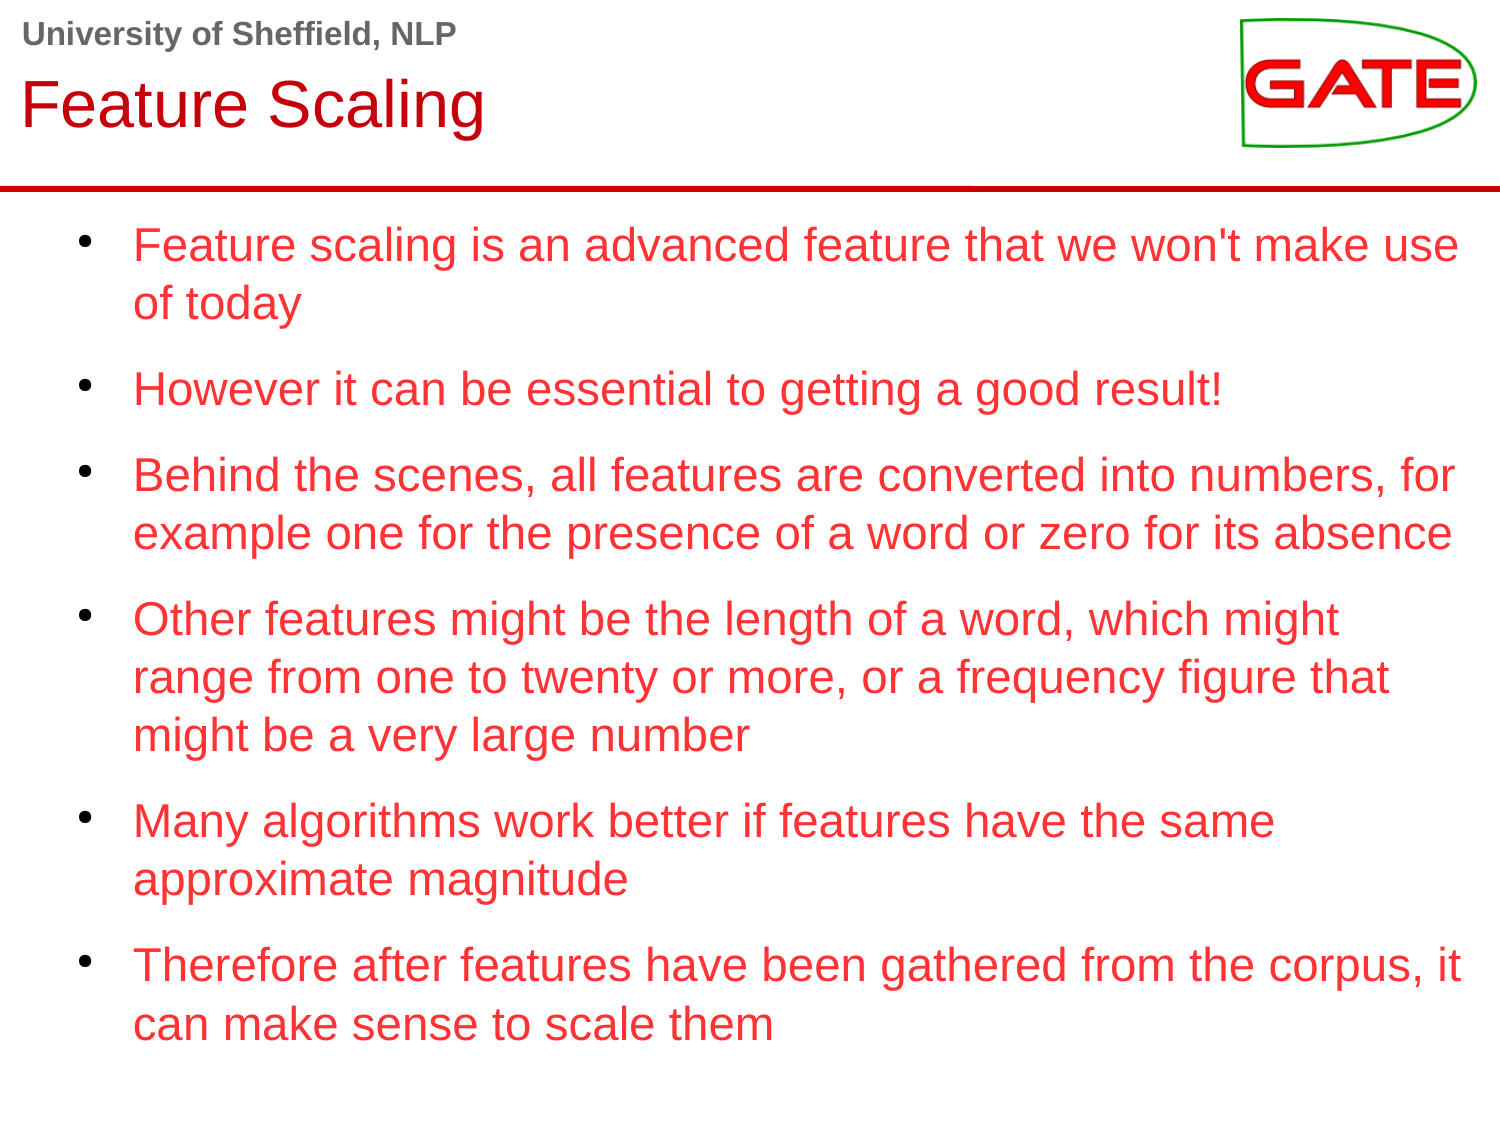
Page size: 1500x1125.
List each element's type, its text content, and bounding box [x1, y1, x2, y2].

picture [1240, 18, 1477, 148]
title Feature Scaling [20, 45, 1240, 166]
list Feature scaling is an advanced feature that we won't make use of today However it can be essential to getting a good result! Behind the scenes, all features are converted into numbers, for example one for the presence of a word or zero for its absence Other features might be the length of a word, which might range from one to twenty or more, or a frequency figure that might be a very large number Many algorithms work better if features have the same approximate magnitude Therefore after features have been gathered from the corpus, it can make sense to scale them [23, 212, 1477, 1063]
